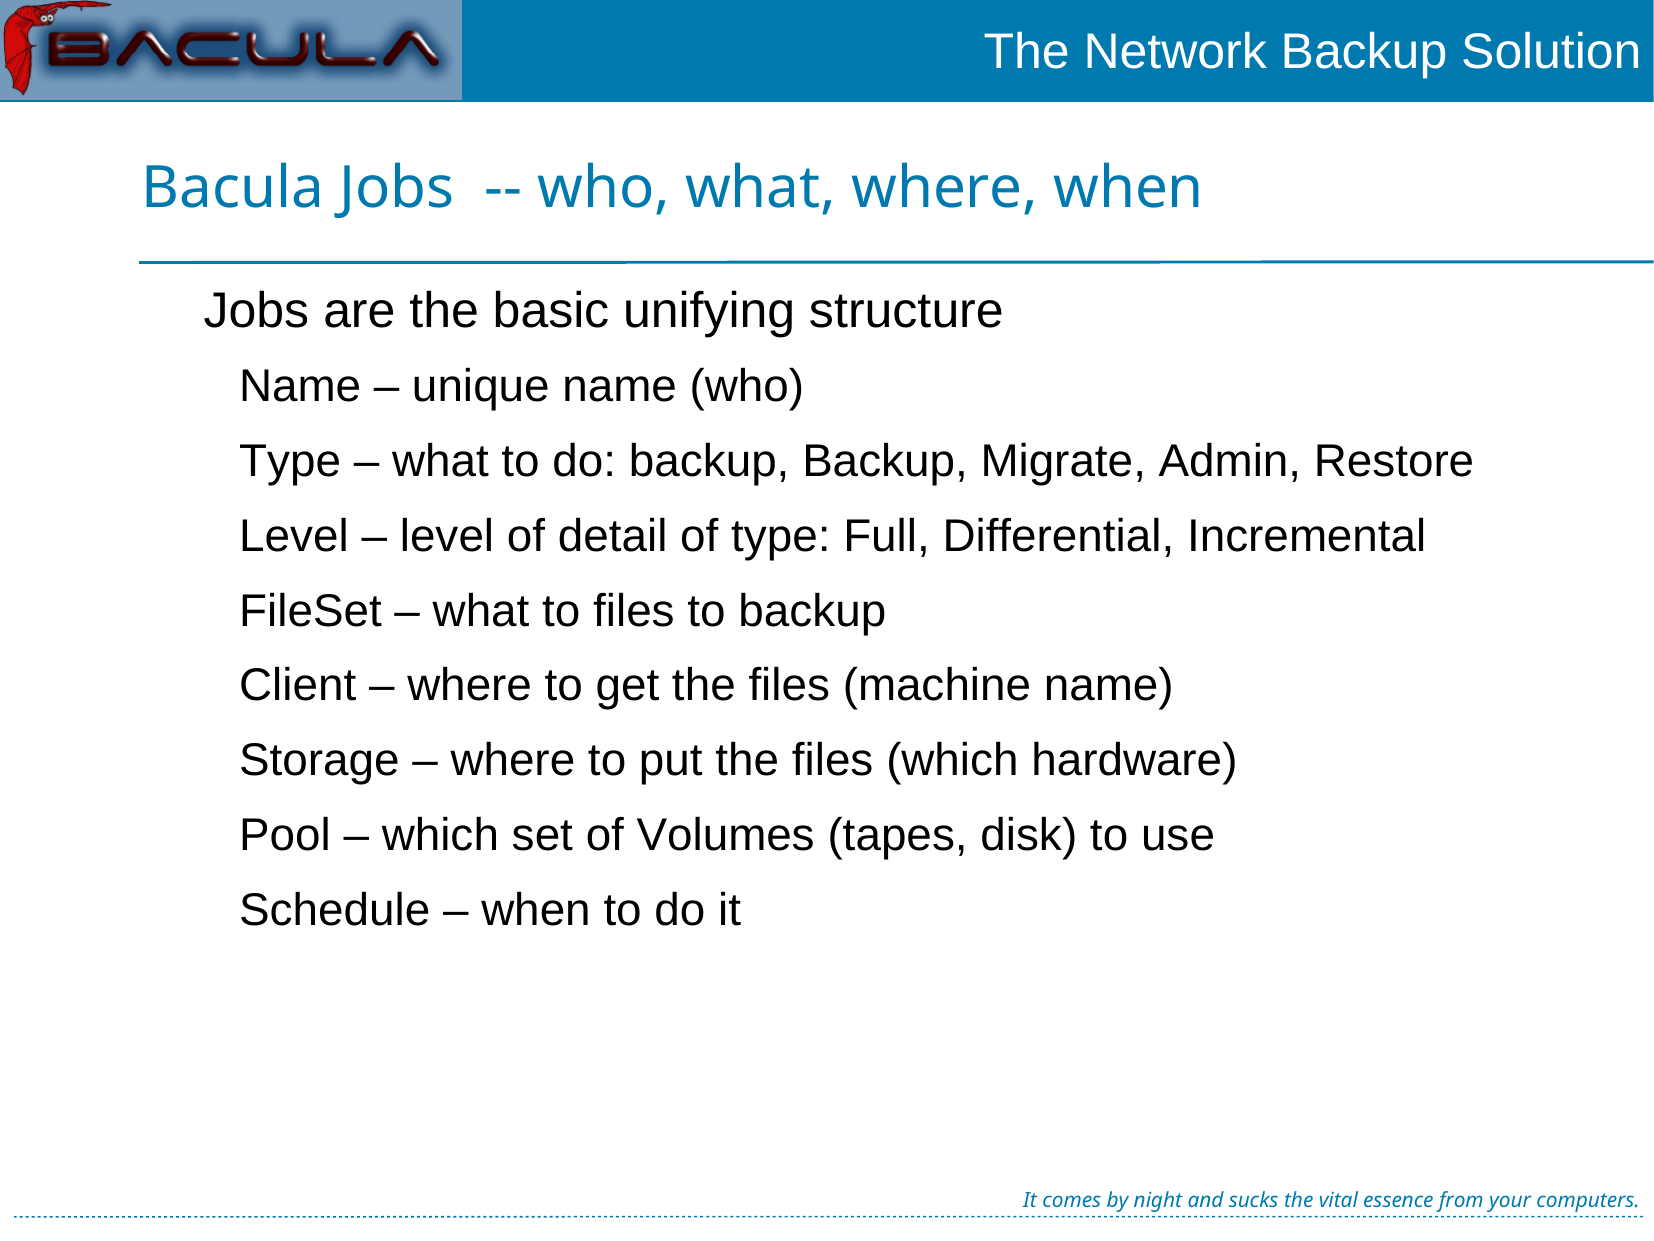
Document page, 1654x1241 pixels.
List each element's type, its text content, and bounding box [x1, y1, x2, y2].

picture [0, 0, 461, 99]
list Jobs are the basic unifying structure Name – unique name (who) Type – what to do: backup, Backup, Migrate, Admin, Restore Level – level of detail of type: Full, Differential, Incremental FileSet – what to files to backup Client – where to get the files (machine name) Storage – where to put the files (which hardware) Pool – which set of Volumes (tapes, disk) to use Schedule – when to do it [144, 281, 1538, 1088]
title Bacula Jobs -- who, what, where, when [141, 112, 1501, 226]
